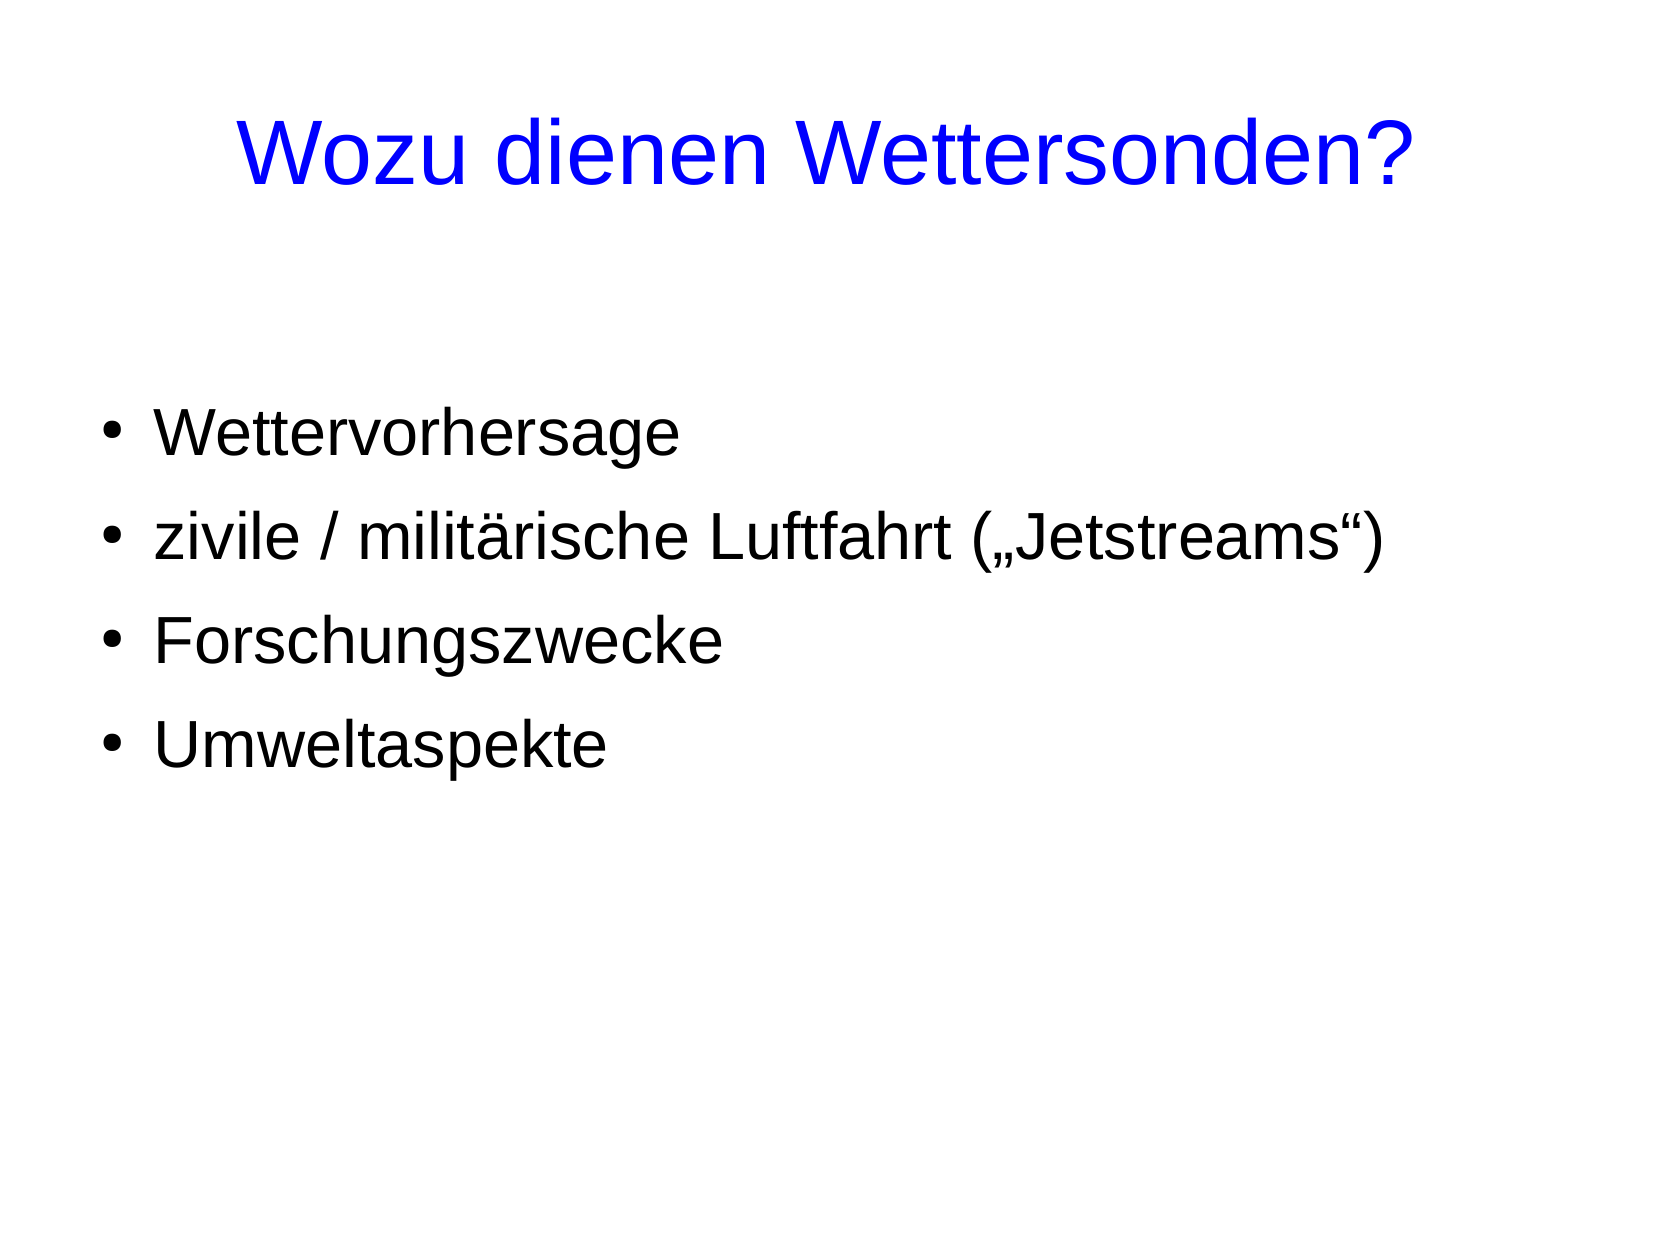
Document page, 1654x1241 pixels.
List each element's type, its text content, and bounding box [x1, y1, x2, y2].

list Wettervorhersage zivile / militärische Luftfahrt („Jetstreams“) Forschungszwecke Umweltaspekte [82, 290, 1571, 1010]
title Wozu dienen Wettersonden? [82, 49, 1571, 257]
